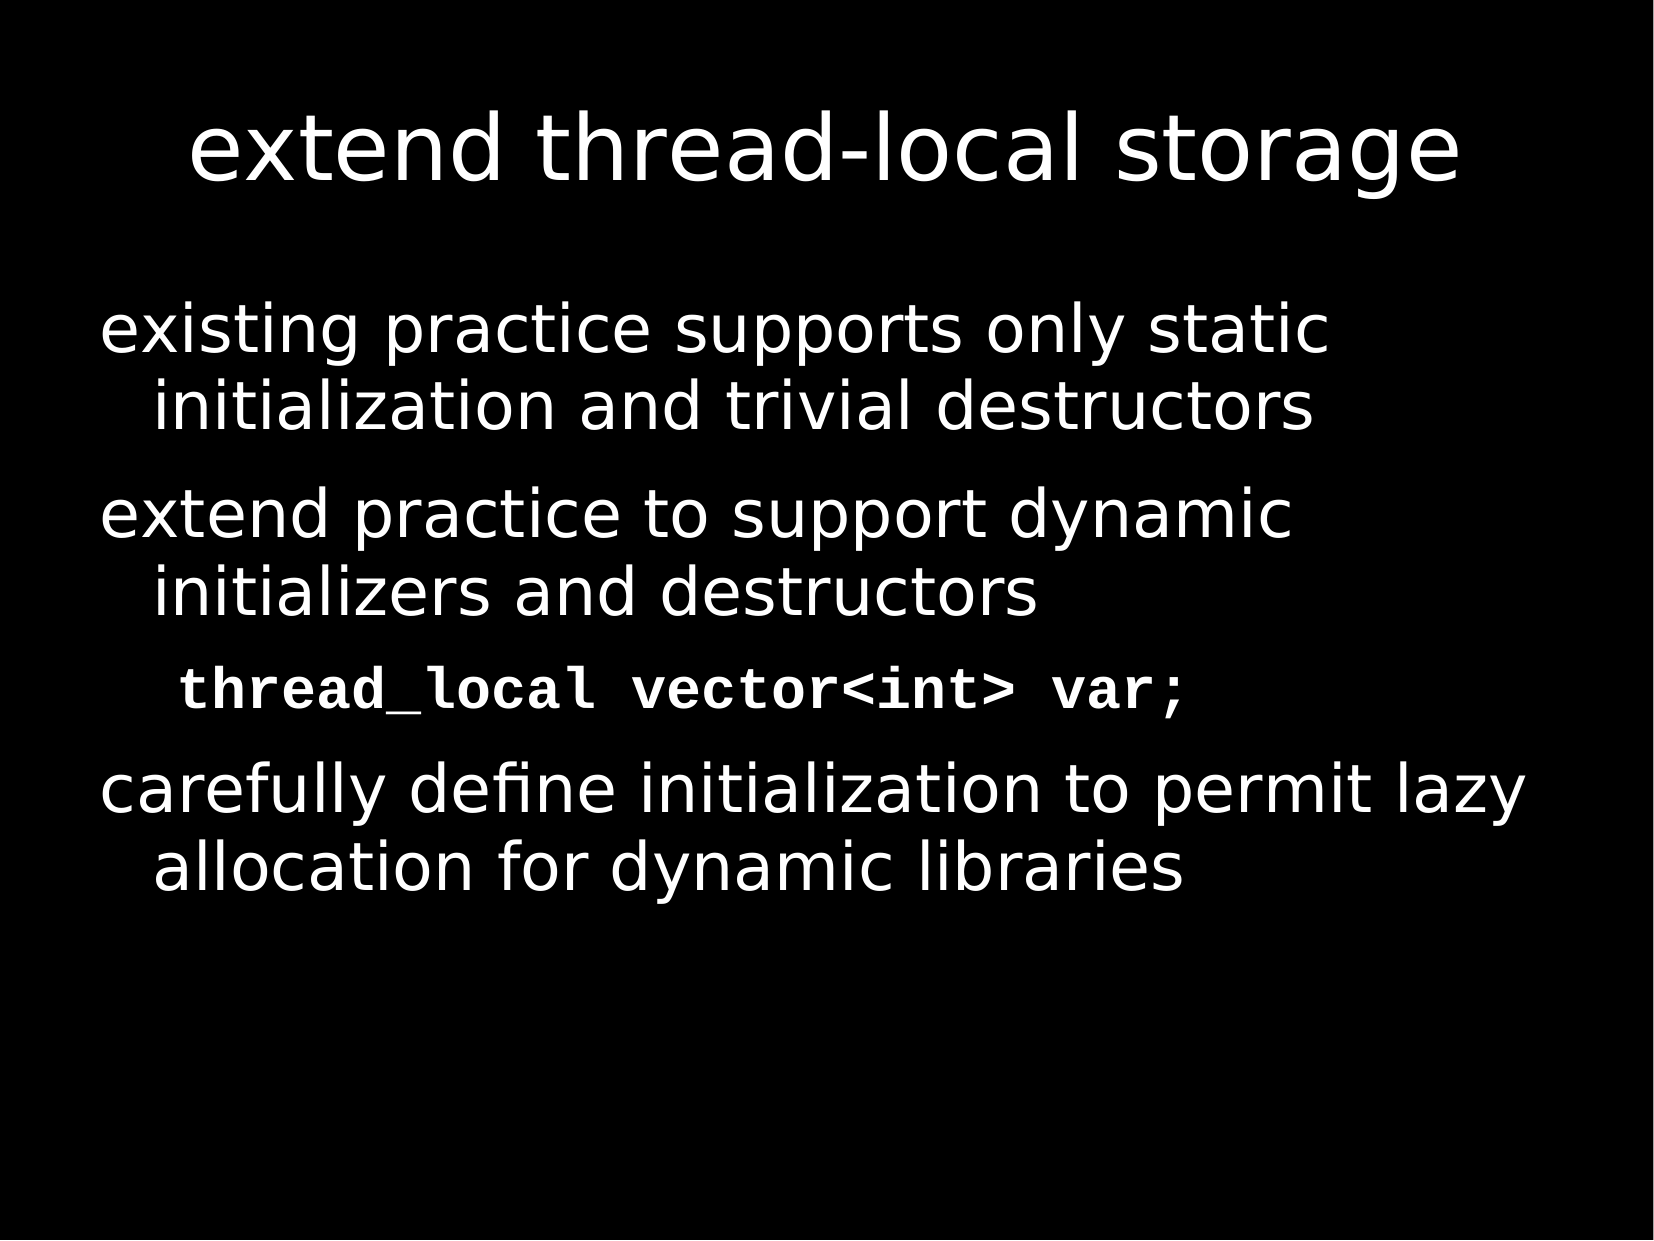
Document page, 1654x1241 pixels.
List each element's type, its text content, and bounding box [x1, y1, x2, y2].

title extend thread-local storage [82, 46, 1570, 259]
list existing practice supports only static initialization and trivial destructors extend practice to support dynamic initializers and destructors thread_local vector<int> var; carefully define initialization to permit lazy allocation for dynamic libraries [82, 290, 1570, 1109]
